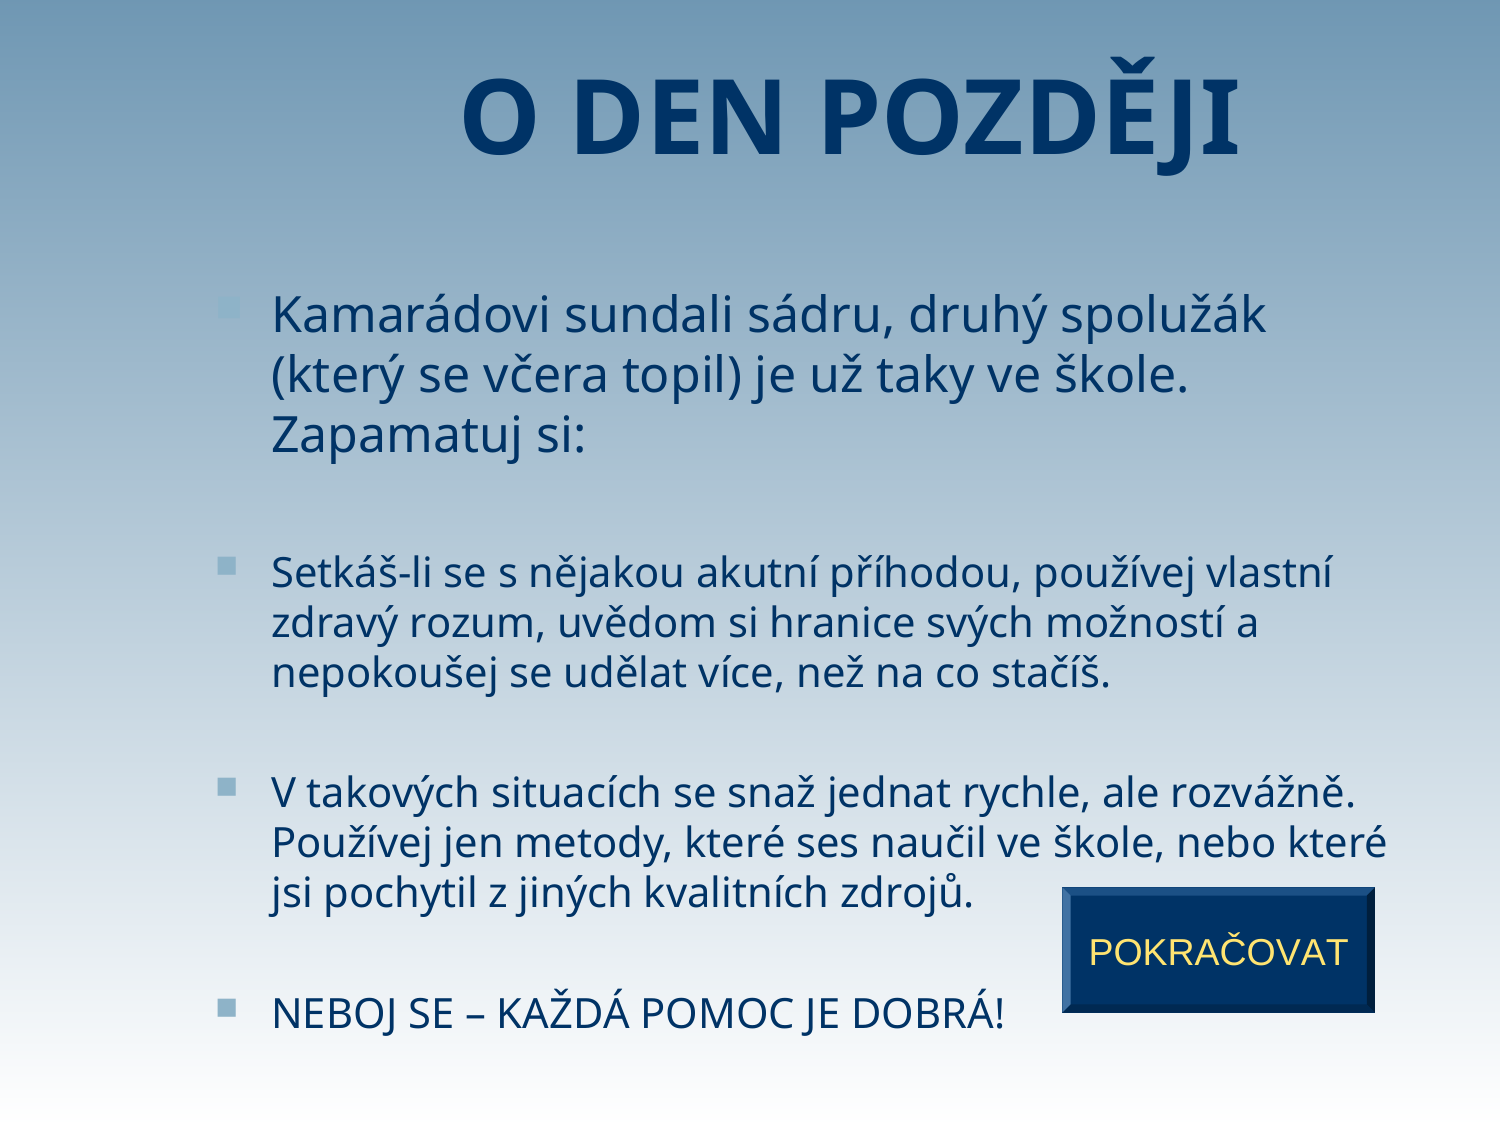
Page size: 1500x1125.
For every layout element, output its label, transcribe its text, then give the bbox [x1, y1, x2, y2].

list Kamarádovi sundali sádru, druhý spolužák (který se včera topil) je už taky ve škole. Zapamatuj si: Setkáš-li se s nějakou akutní příhodou, používej vlastní zdravý rozum, uvědom si hranice svých možností a nepokoušej se udělat více, než na co stačíš. V takových situacích se snaž jednat rychle, ale rozvážně. Používej jen metody, které ses naučil ve škole, nebo které jsi pochytil z jiných kvalitních zdrojů. NEBOJ SE – KAŽDÁ POMOC JE DOBRÁ! [199, 274, 1413, 1051]
text_box POKRAČOVAT [1071, 896, 1366, 1004]
title O DEN POZDĚJI [199, 24, 1500, 201]
